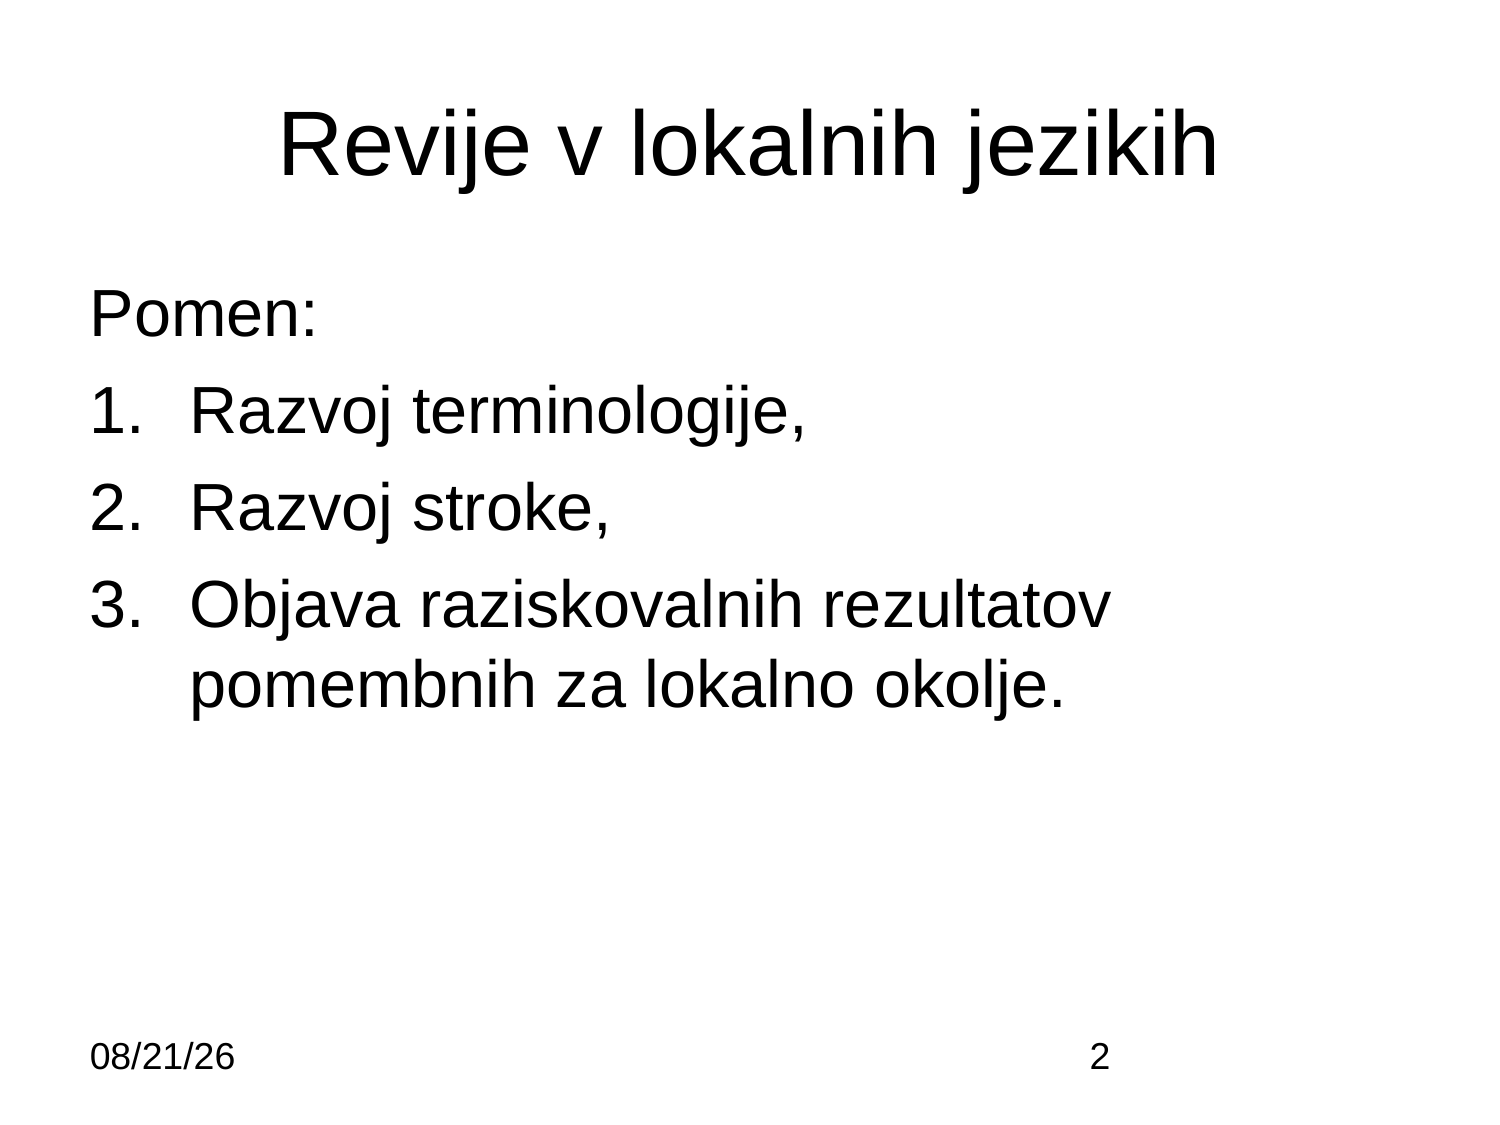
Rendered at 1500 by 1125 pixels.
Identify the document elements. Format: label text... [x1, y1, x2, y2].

list Pomen: Razvoj terminologije, Razvoj stroke, Objava raziskovalnih rezultatov pomembnih za lokalno okolje. [75, 262, 1426, 1006]
title Revije v lokalnih jezikih [75, 45, 1426, 233]
